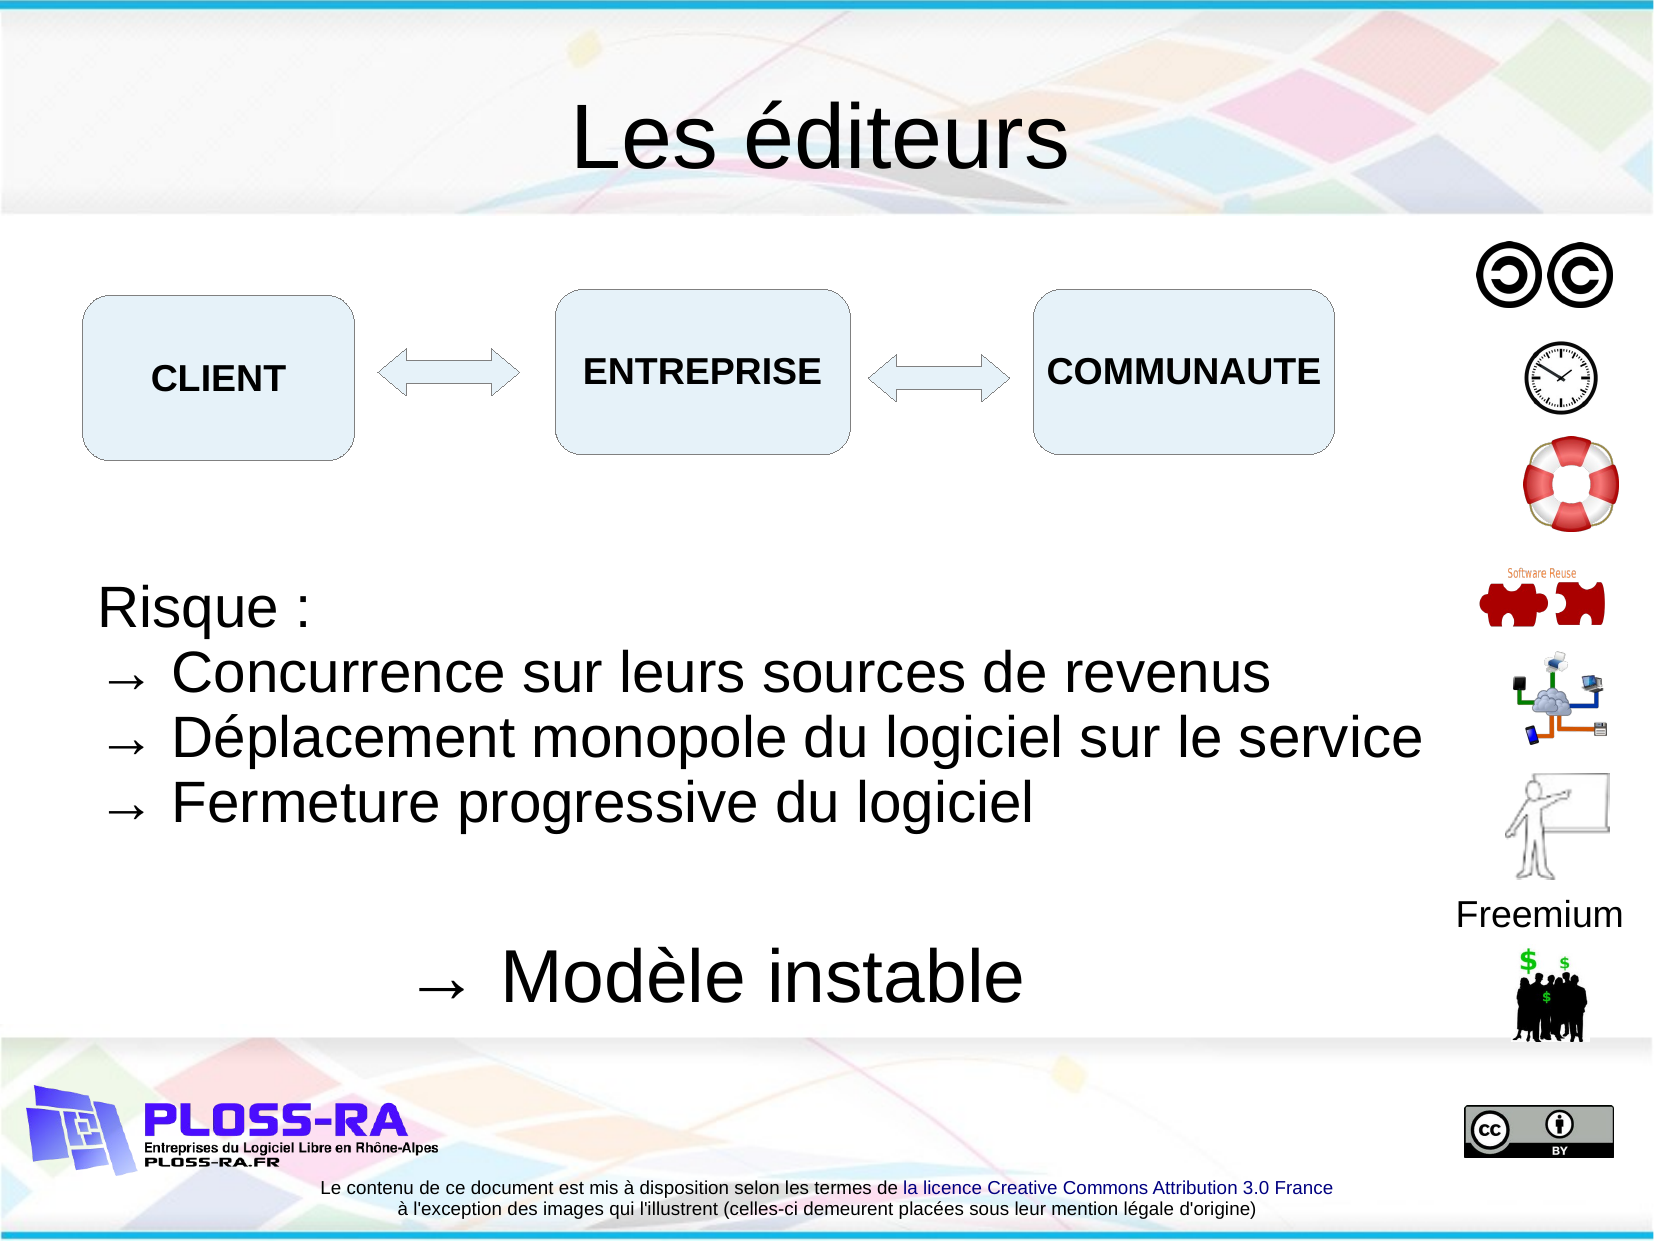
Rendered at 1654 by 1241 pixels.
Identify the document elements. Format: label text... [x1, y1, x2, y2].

text_box → Modèle instable [389, 927, 1170, 1026]
text_box CLIENT [82, 295, 355, 461]
picture [1505, 773, 1610, 880]
title Les éditeurs [23, 49, 1619, 225]
picture [1547, 242, 1613, 308]
text_box Freemium [1440, 885, 1642, 943]
picture [1523, 436, 1619, 532]
text_box [377, 348, 520, 396]
text_box [868, 354, 1010, 402]
picture [1511, 330, 1607, 426]
picture [1476, 241, 1542, 308]
text_box COMMUNAUTE [1033, 289, 1335, 455]
picture [1476, 566, 1608, 628]
picture [1513, 651, 1607, 745]
text_box Risque : → Concurrence sur leurs sources de revenus → Déplacement monopole du logiciel sur le service → Fermeture progressive du logiciel [82, 566, 1441, 842]
picture [0, 944, 1654, 1241]
text_box ENTREPRISE [555, 289, 851, 455]
picture [0, 0, 1654, 216]
